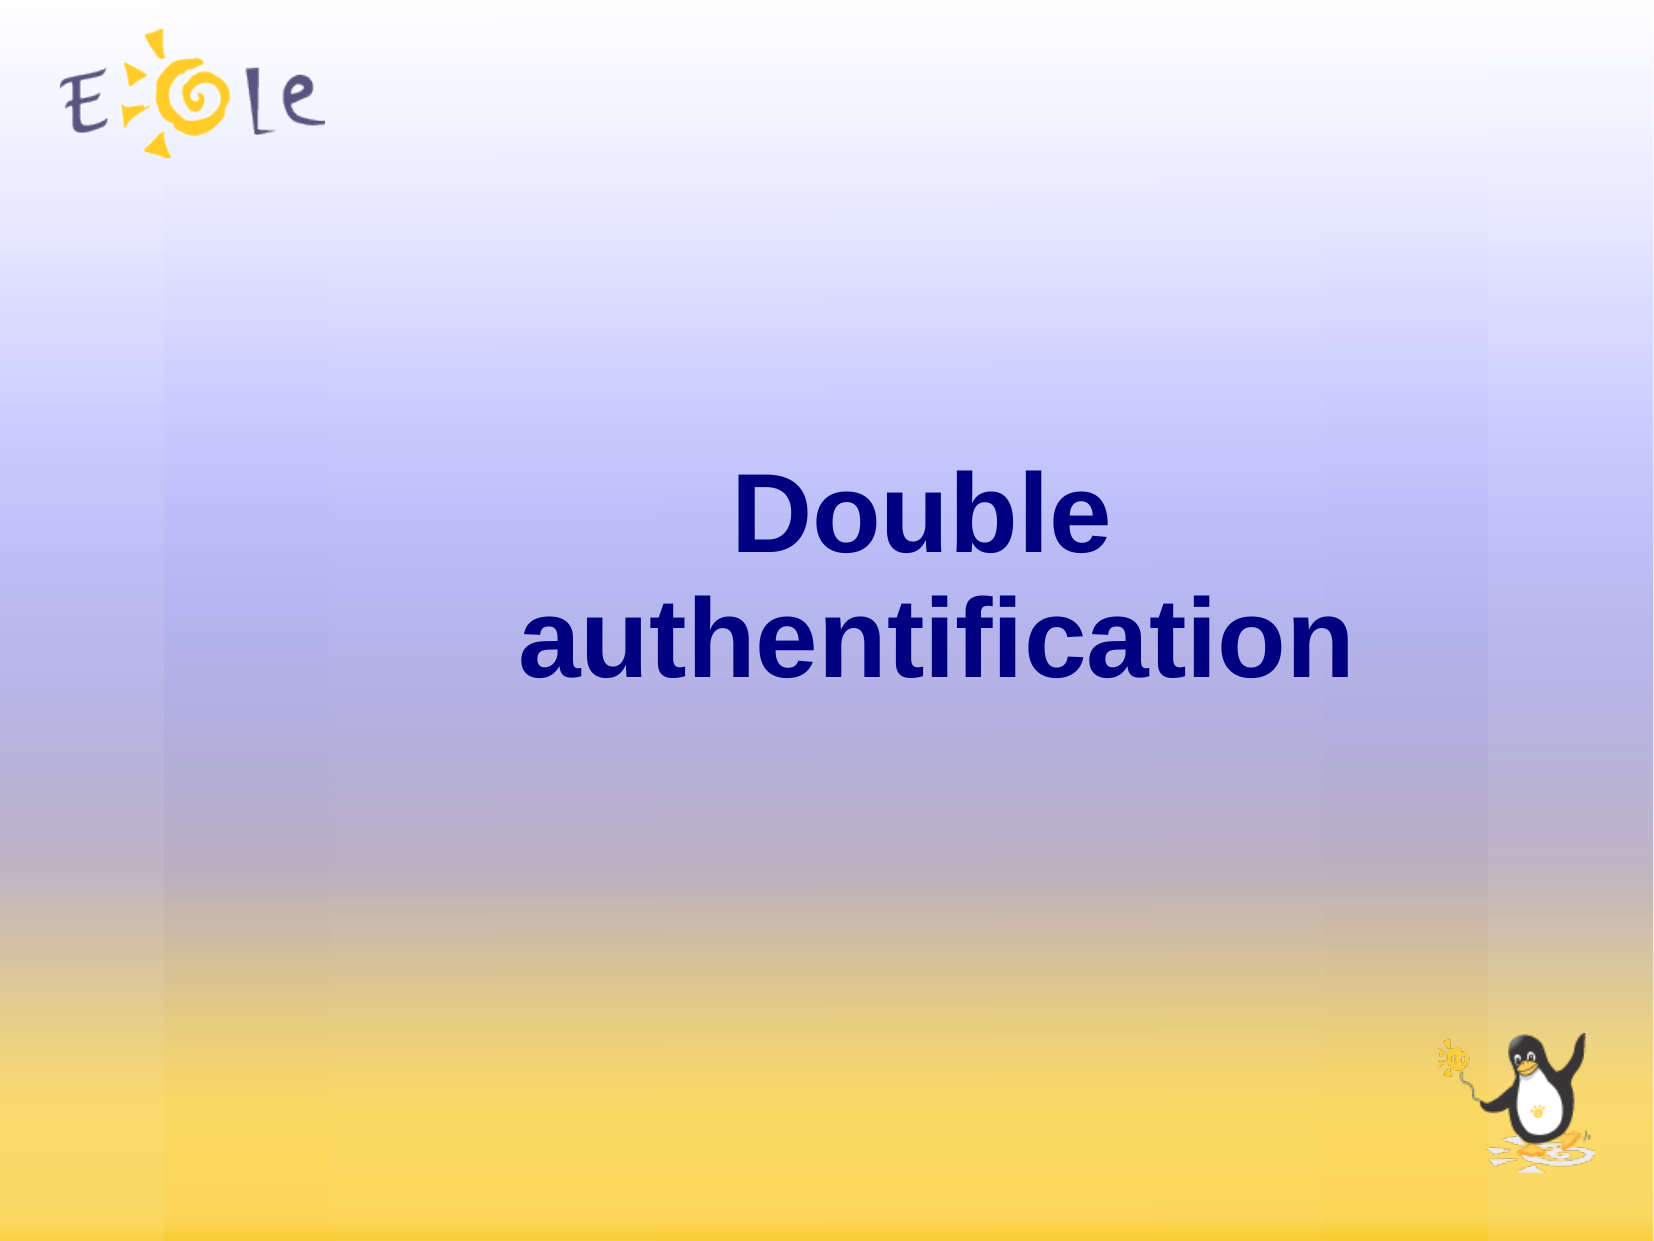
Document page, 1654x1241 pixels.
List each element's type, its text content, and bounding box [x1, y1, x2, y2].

picture [0, 0, 1654, 1241]
text_box Double authentification [472, 442, 1215, 747]
